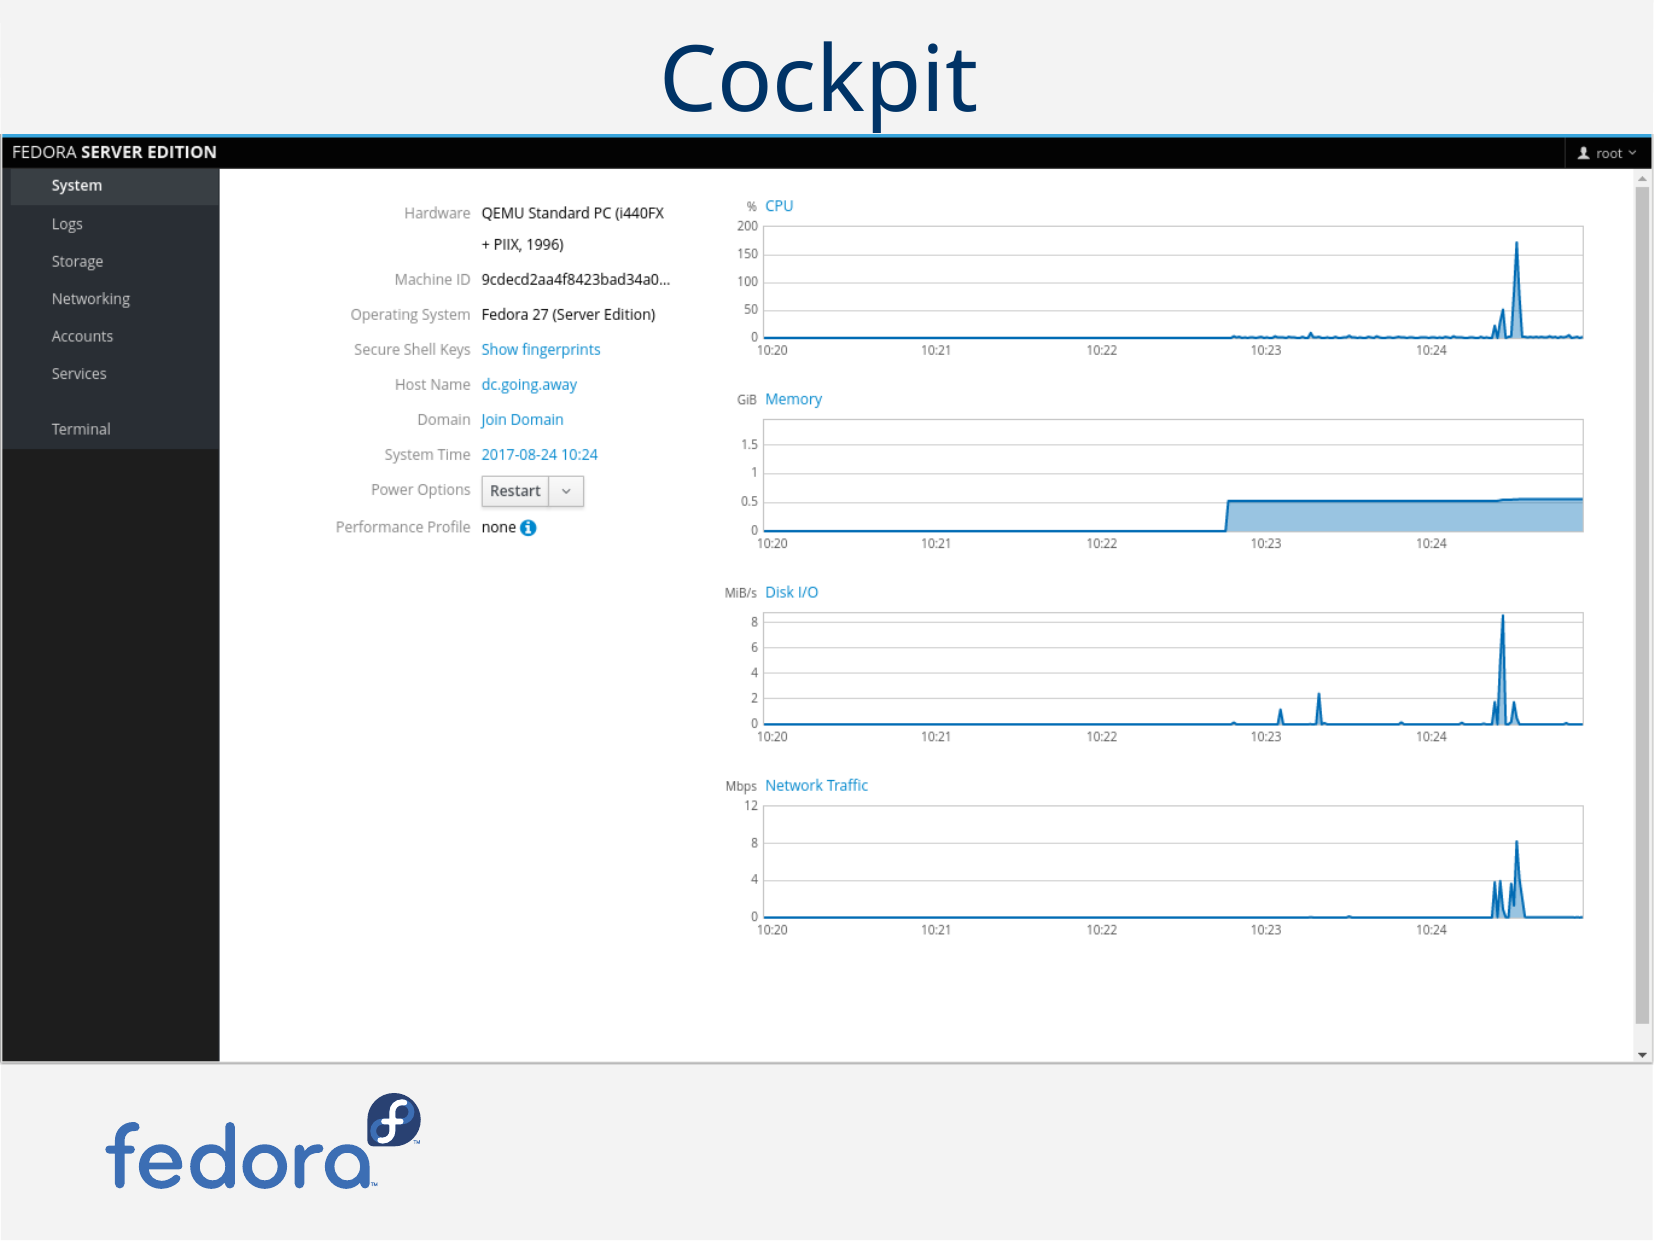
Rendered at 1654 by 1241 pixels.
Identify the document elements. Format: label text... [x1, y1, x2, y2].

picture [0, 134, 1654, 1234]
title Cockpit [75, 0, 1564, 181]
